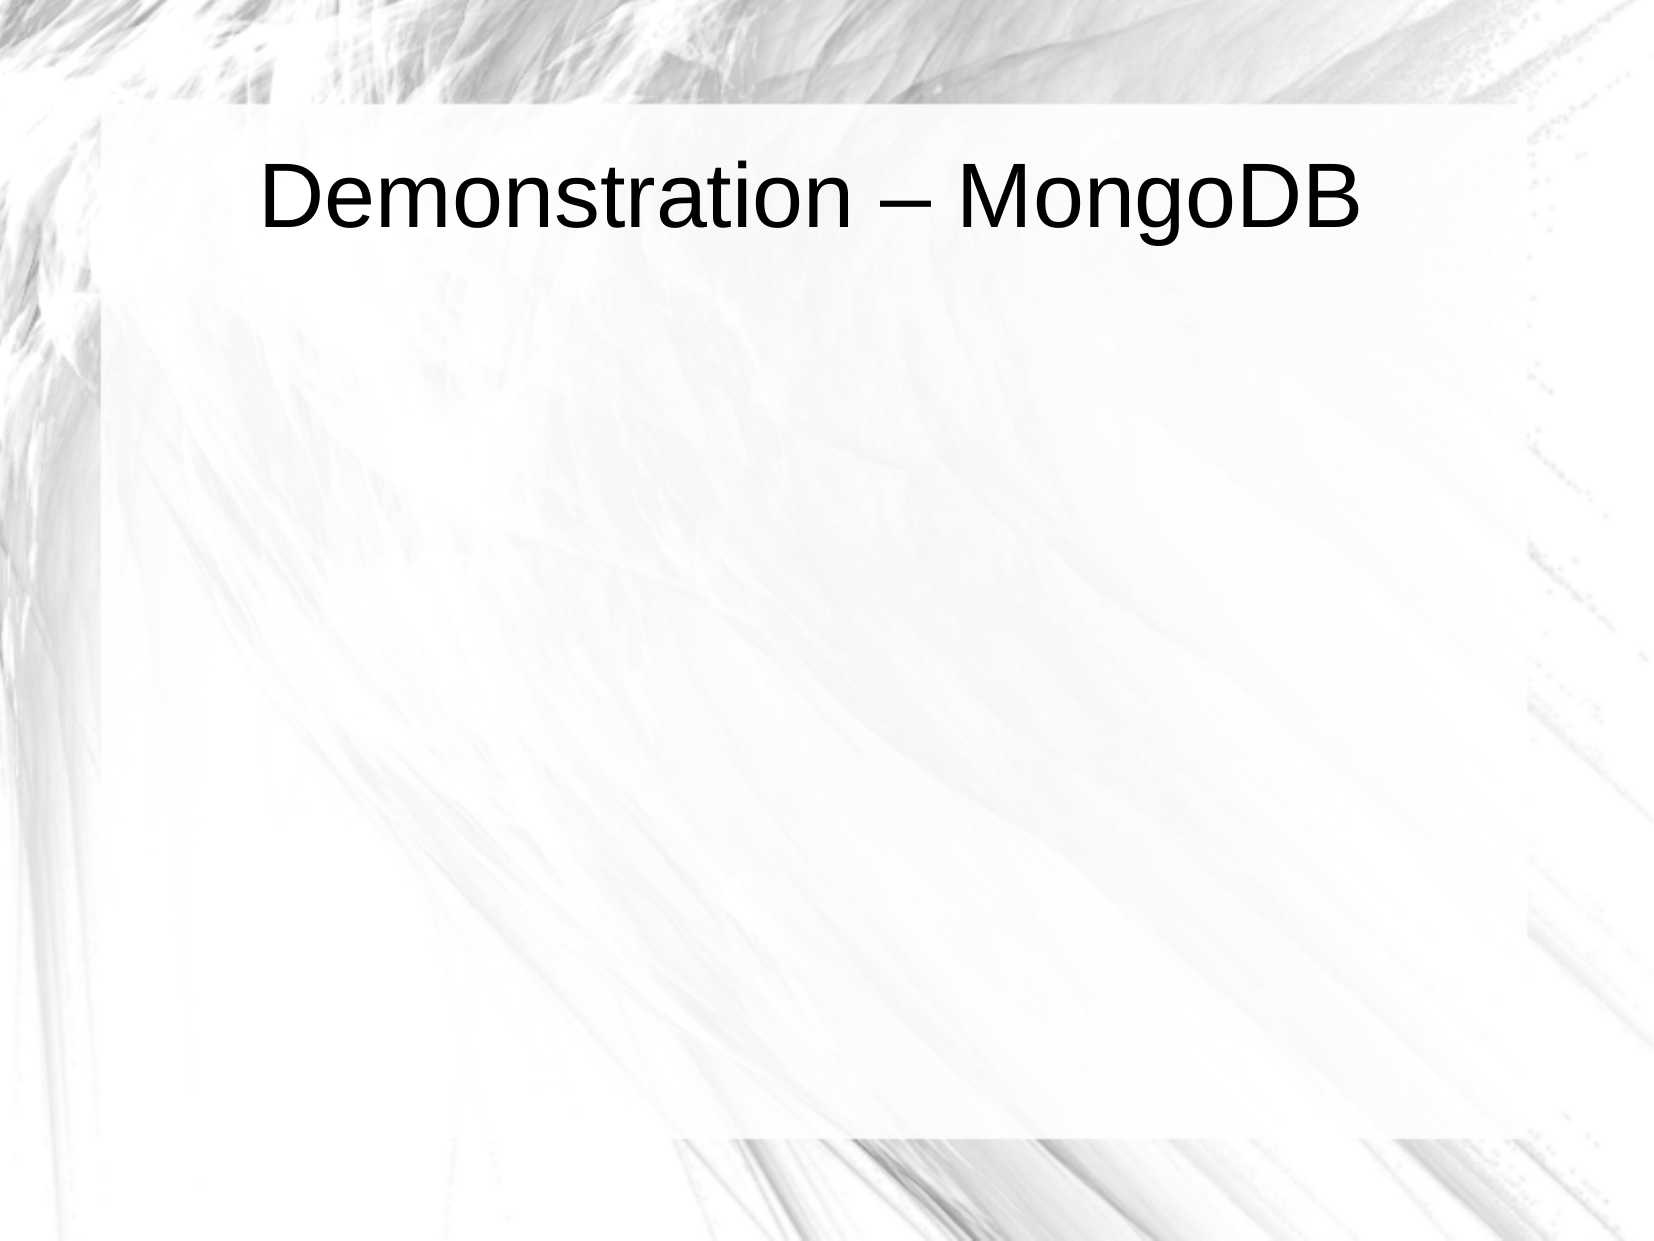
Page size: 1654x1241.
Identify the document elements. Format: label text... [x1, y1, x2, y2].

picture [0, 0, 1654, 1241]
title Demonstration – MongoDB [118, 119, 1506, 273]
